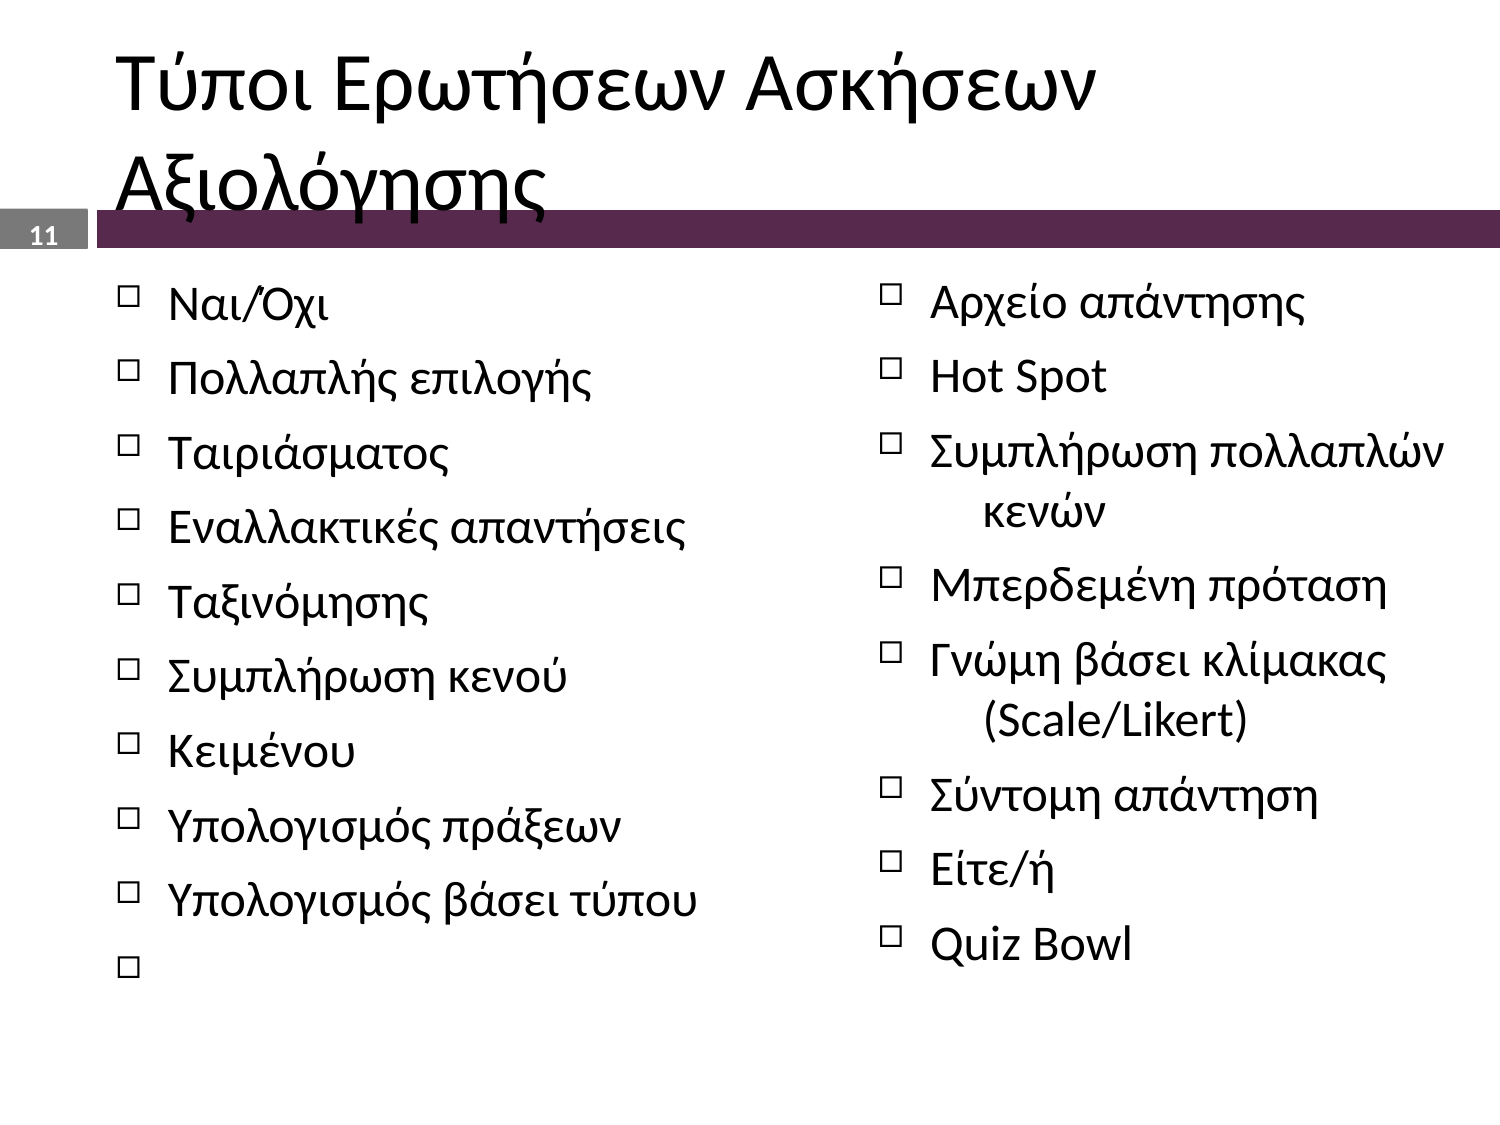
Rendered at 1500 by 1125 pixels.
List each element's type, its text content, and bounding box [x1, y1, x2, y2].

list Ναι/Όχι Πολλαπλής επιλογής Ταιριάσματος Εναλλακτικές απαντήσεις Ταξινόμησης Συμπλήρωση κενού Κειμένου Υπολογισμός πράξεων Υπολογισμός βάσει τύπου [100, 262, 862, 1000]
list Αρχείο απάντησης Hot Spot Συμπλήρωση πολλαπλών κενών Μπερδεμένη πρόταση Γνώμη βάσει κλίμακας (Scale/Likert) Σύντομη απάντηση Είτε/ή Quiz Bowl [862, 260, 1500, 1011]
text_box 11 [0, 208, 88, 249]
title Τύποι Ερωτήσεων Ασκήσεων Αξιολόγησης [100, 19, 1438, 182]
